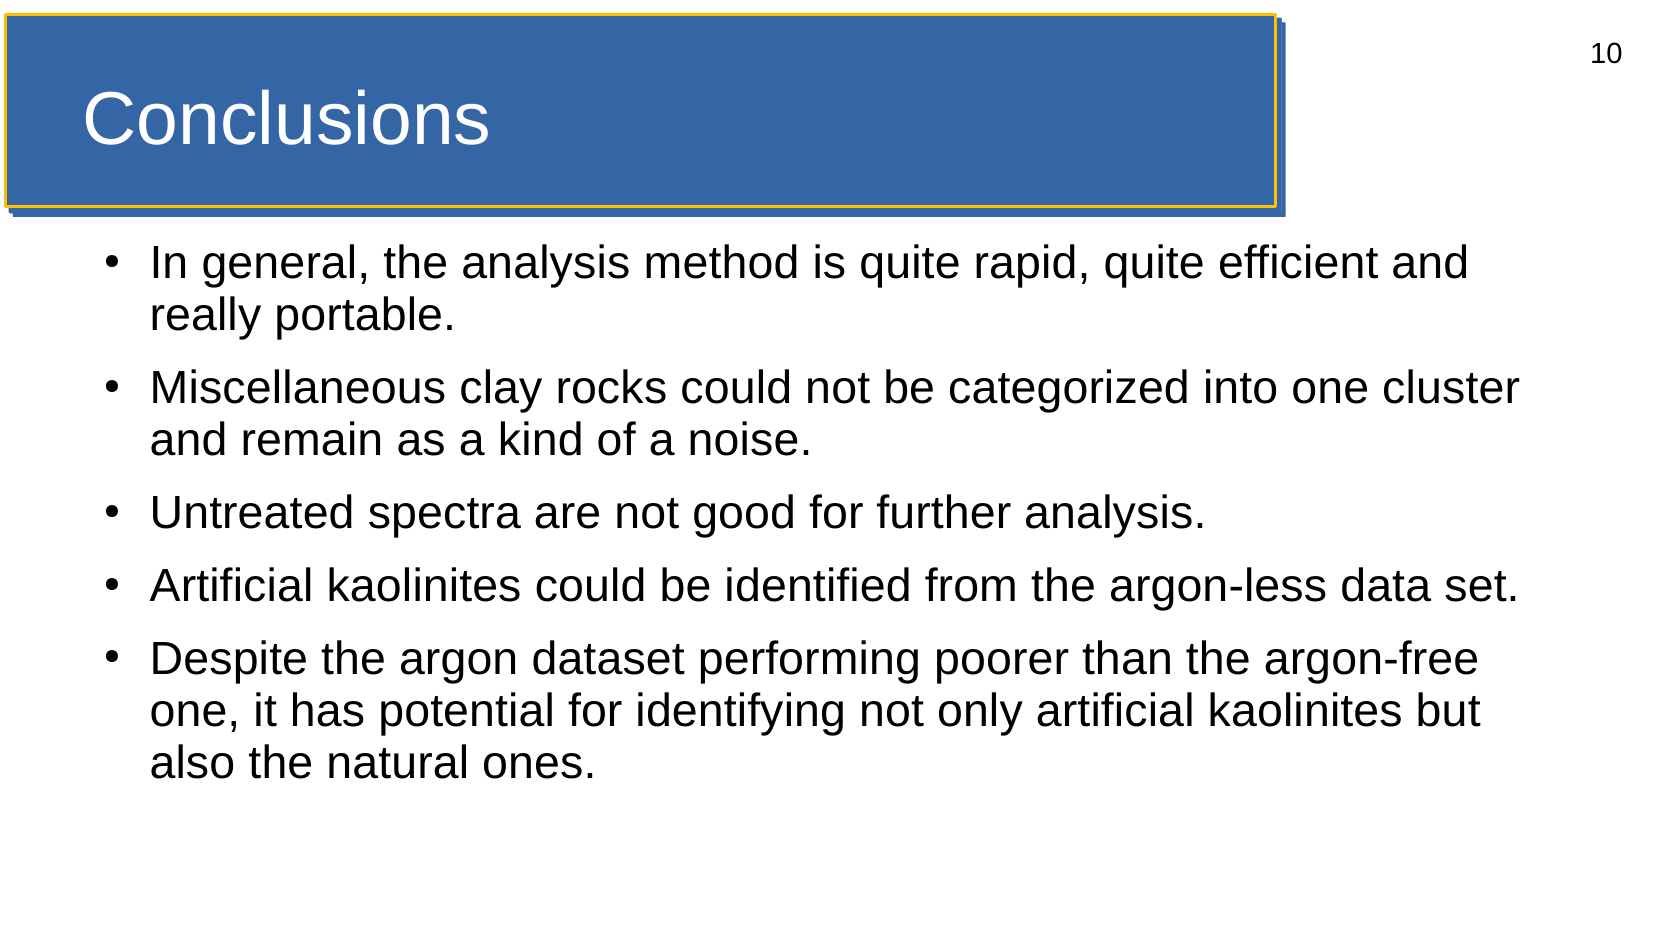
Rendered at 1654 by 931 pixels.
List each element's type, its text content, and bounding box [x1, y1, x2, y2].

list In general, the analysis method is quite rapid, quite efficient and really portable. Miscellaneous clay rocks could not be categorized into one cluster and remain as a kind of a noise. Untreated spectra are not good for further analysis. Artificial kaolinites could be identified from the argon-less data set. Despite the argon dataset performing poorer than the argon-free one, it has potential for identifying not only artificial kaolinites but also the natural ones. [88, 236, 1565, 798]
title Conclusions [82, 44, 1235, 192]
